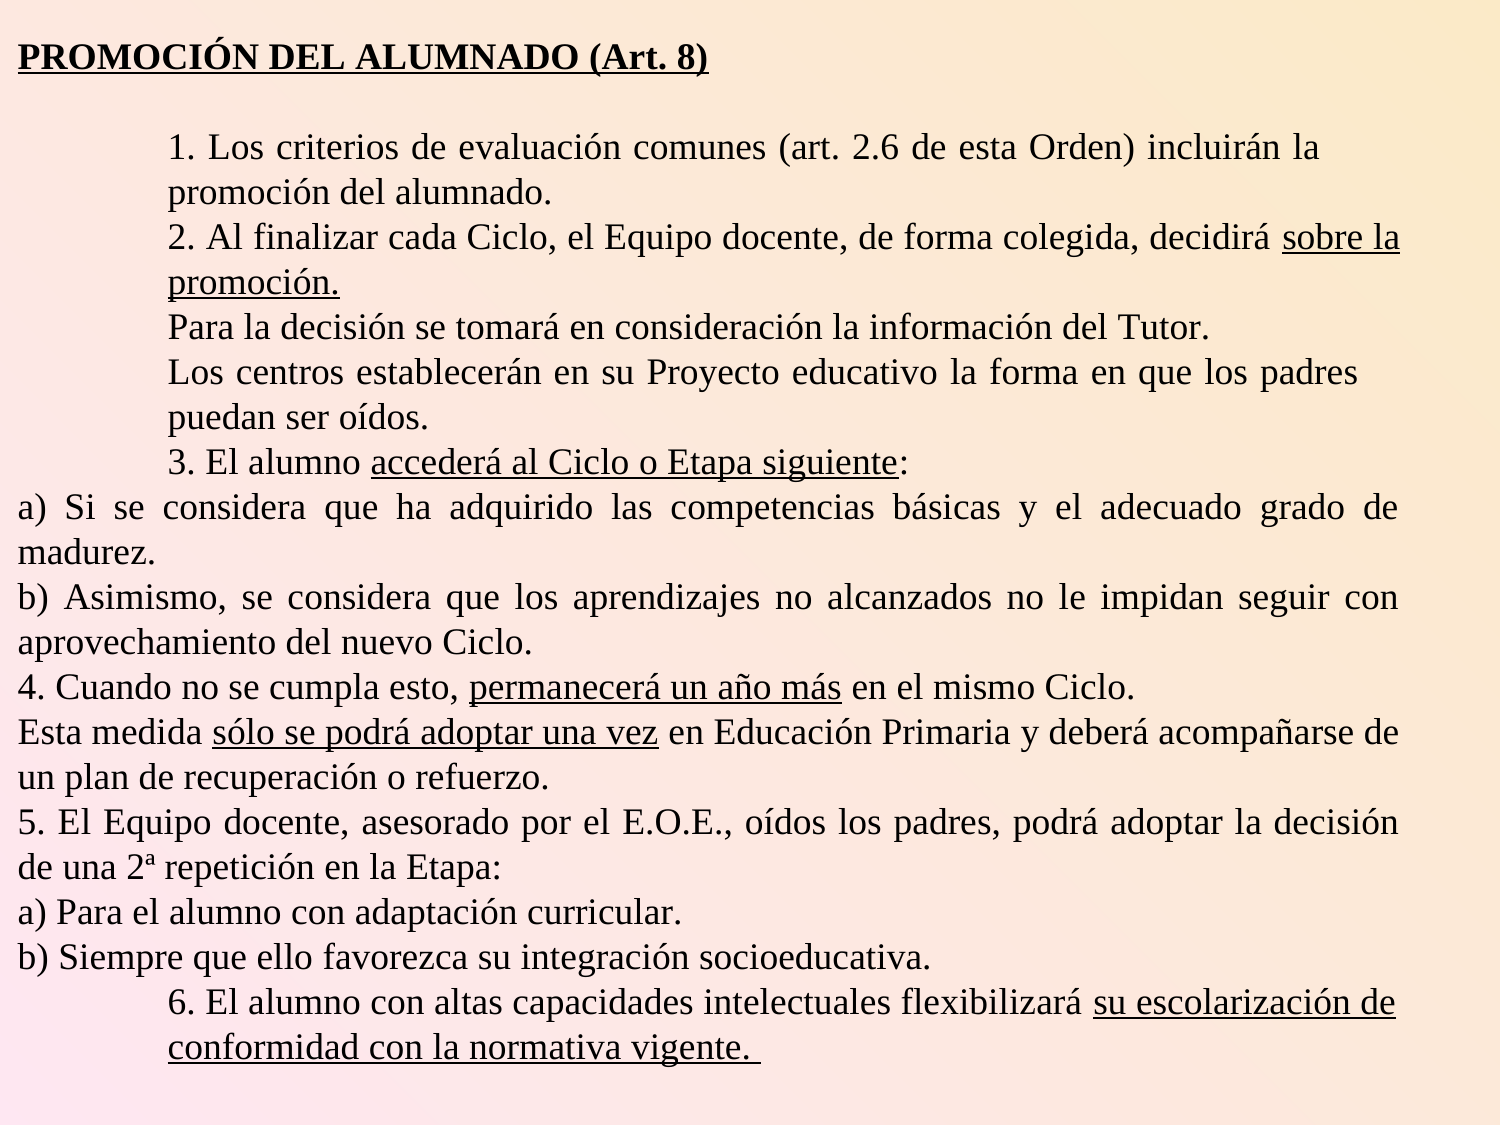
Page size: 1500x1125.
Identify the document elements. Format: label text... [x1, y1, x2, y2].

text_box PROMOCIÓN DEL ALUMNADO (Art. 8) 1. Los criterios de evaluación comunes (art. 2.6 de esta Orden) incluirán la promoción del alumnado. 2. Al finalizar cada Ciclo, el Equipo docente, de forma colegida, decidirá sobre la promoción. Para la decisión se tomará en consideración la información del Tutor. Los centros establecerán en su Proyecto educativo la forma en que los padres puedan ser oídos. 3. El alumno accederá al Ciclo o Etapa siguiente: a) Si se considera que ha adquirido las competencias básicas y el adecuado grado de madurez. b) Asimismo, se considera que los aprendizajes no alcanzados no le impidan seguir con aprovechamiento del nuevo Ciclo. 4. Cuando no se cumpla esto, permanecerá un año más en el mismo Ciclo. Esta medida sólo se podrá adoptar una vez en Educación Primaria y deberá acompañarse de un plan de recuperación o refuerzo. 5. El Equipo docente, asesorado por el E.O.E., oídos los padres, podrá adoptar la decisión de una 2ª repetición en la Etapa: a) Para el alumno con adaptación curricular. b) Siempre que ello favorezca su integración socioeducativa. 6. El alumno con altas capacidades intelectuales flexibilizará su escolarización de conformidad con la normativa vigente. [2, 24, 1416, 1076]
